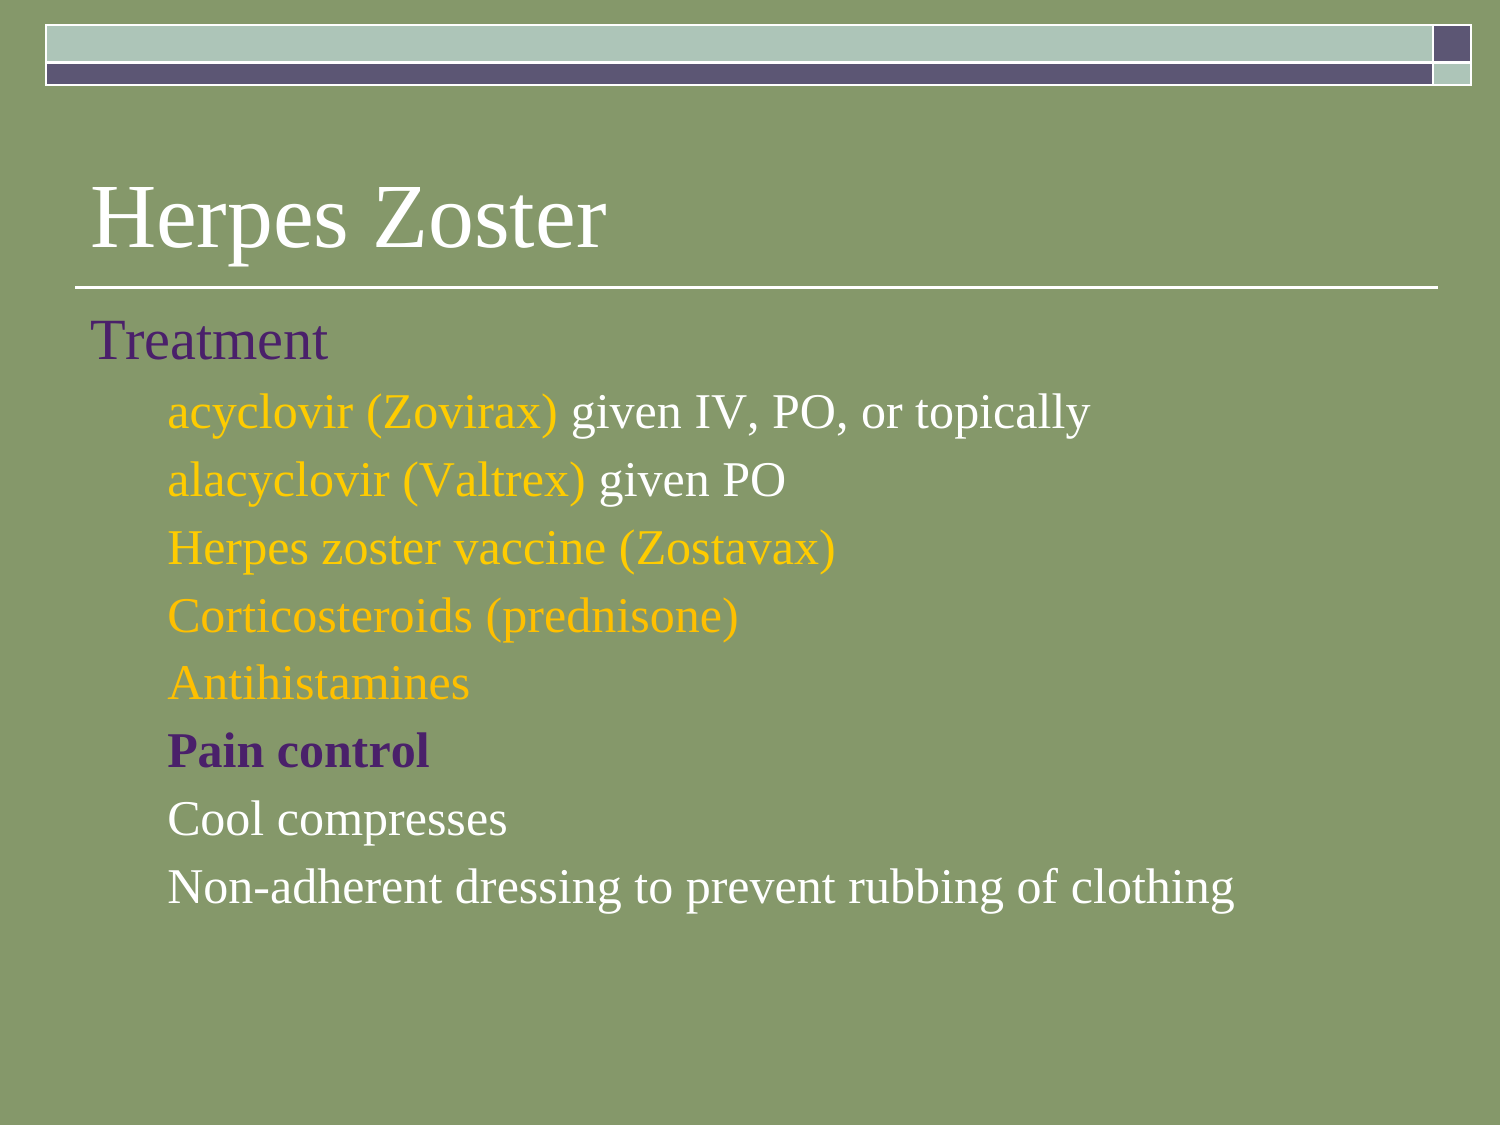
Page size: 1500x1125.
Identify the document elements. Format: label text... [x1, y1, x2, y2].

title Herpes Zoster [75, 87, 1426, 275]
list Treatment acyclovir (Zovirax) given IV, PO, or topically alacyclovir (Valtrex) given PO Herpes zoster vaccine (Zostavax) Corticosteroids (prednisone) Antihistamines Pain control Cool compresses Non-adherent dressing to prevent rubbing of clothing [75, 299, 1426, 1006]
